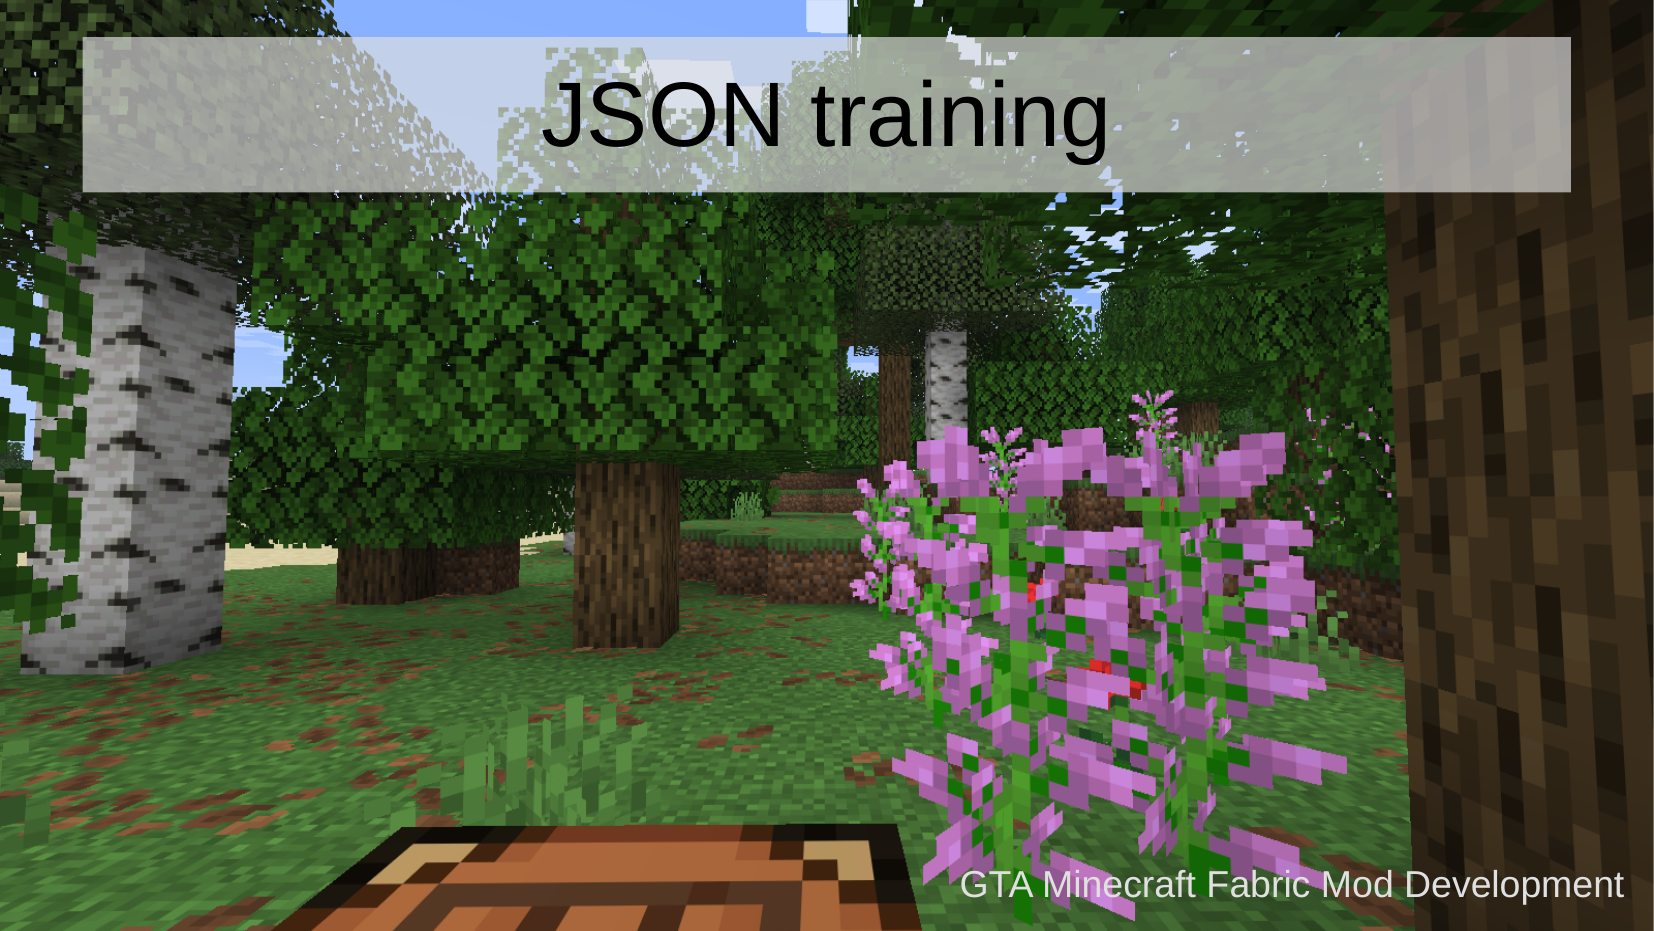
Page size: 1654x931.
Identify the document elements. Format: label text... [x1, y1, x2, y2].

title JSON training [82, 37, 1571, 193]
picture [0, 0, 1654, 931]
